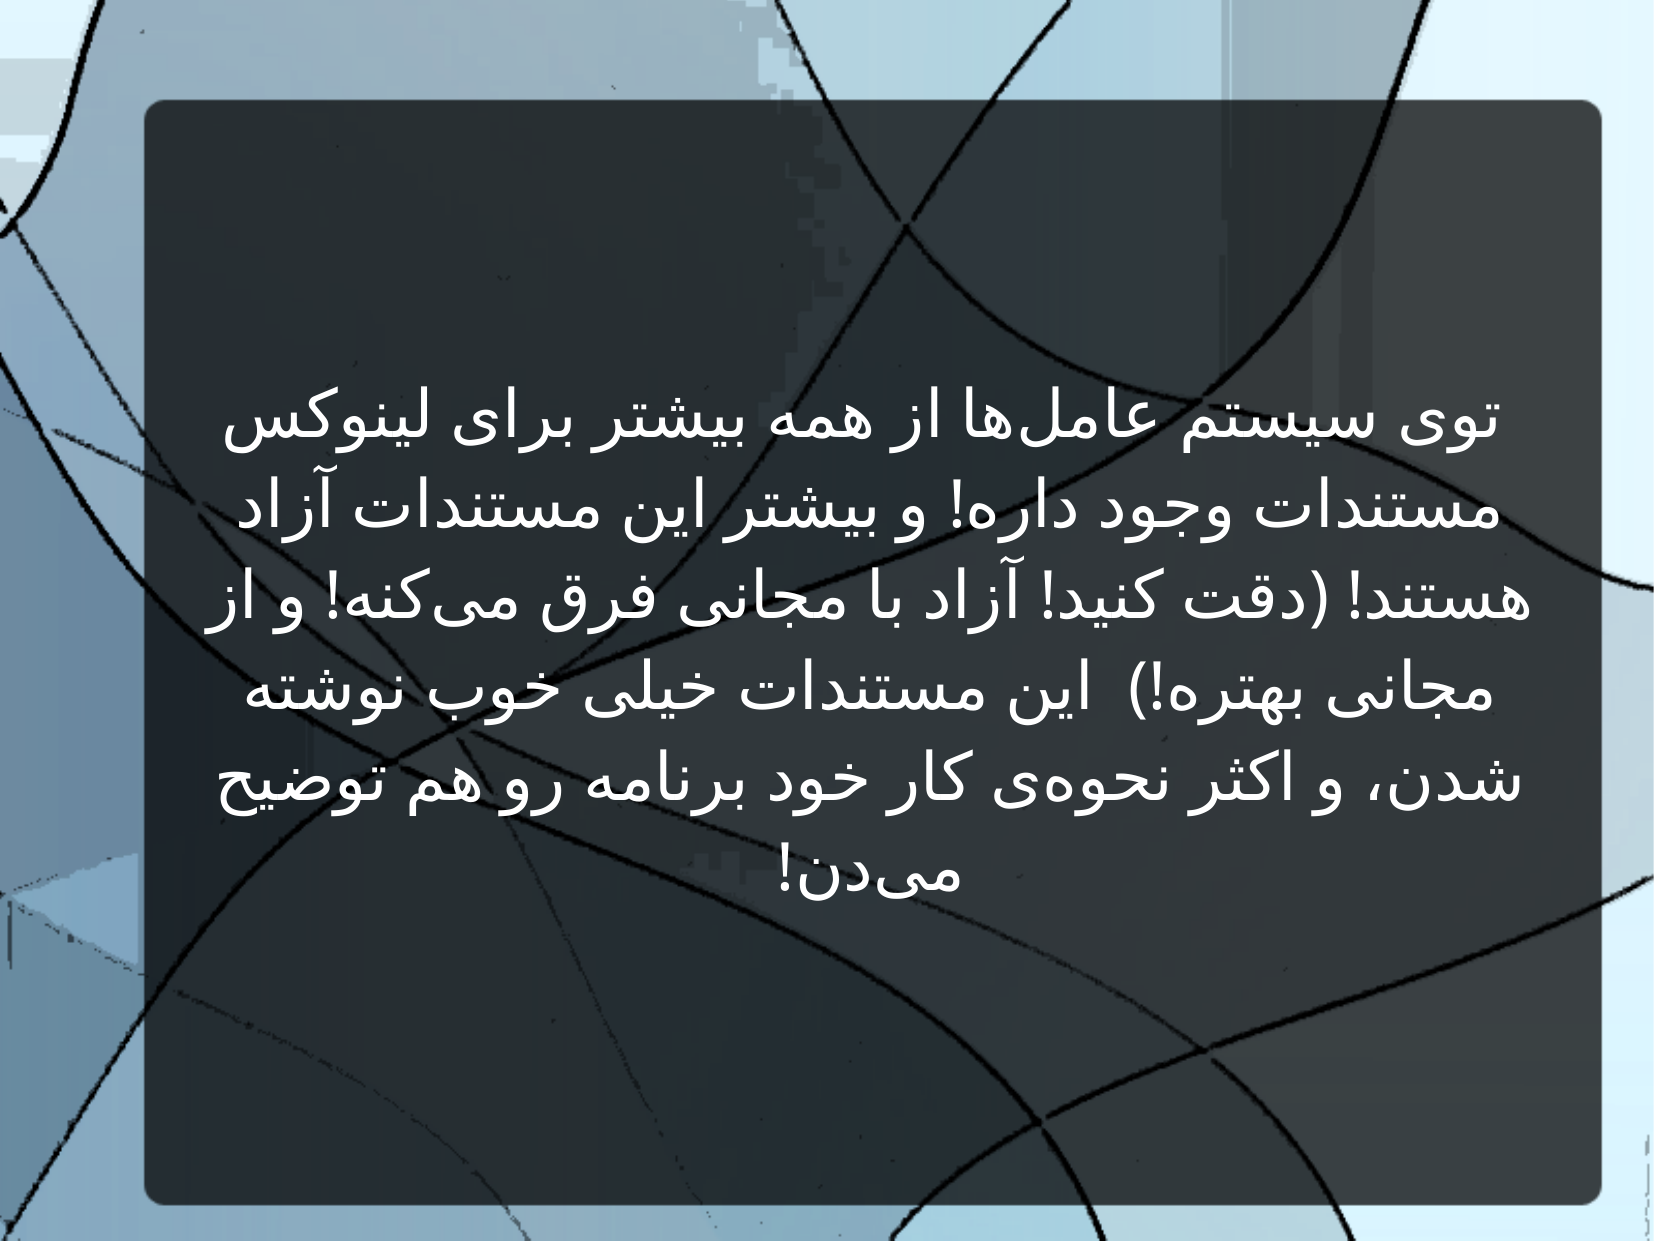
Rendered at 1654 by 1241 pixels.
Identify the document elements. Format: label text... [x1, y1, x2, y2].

subtitle توی سیستم عامل‌ها از همه بیشتر برای لینوکس مستندات وجود داره! و بیشتر این مستندات آزاد هستند! (دقت کنید! آزاد با مجانی فرق می‌کنه! و از مجانی بهتره!) این مستندات خیلی خوب نوشته شدن، و اکثر نحوه‌ی کار خود برنامه رو هم توضیح می‌دن! [159, 115, 1583, 1161]
picture [0, 0, 1654, 1241]
